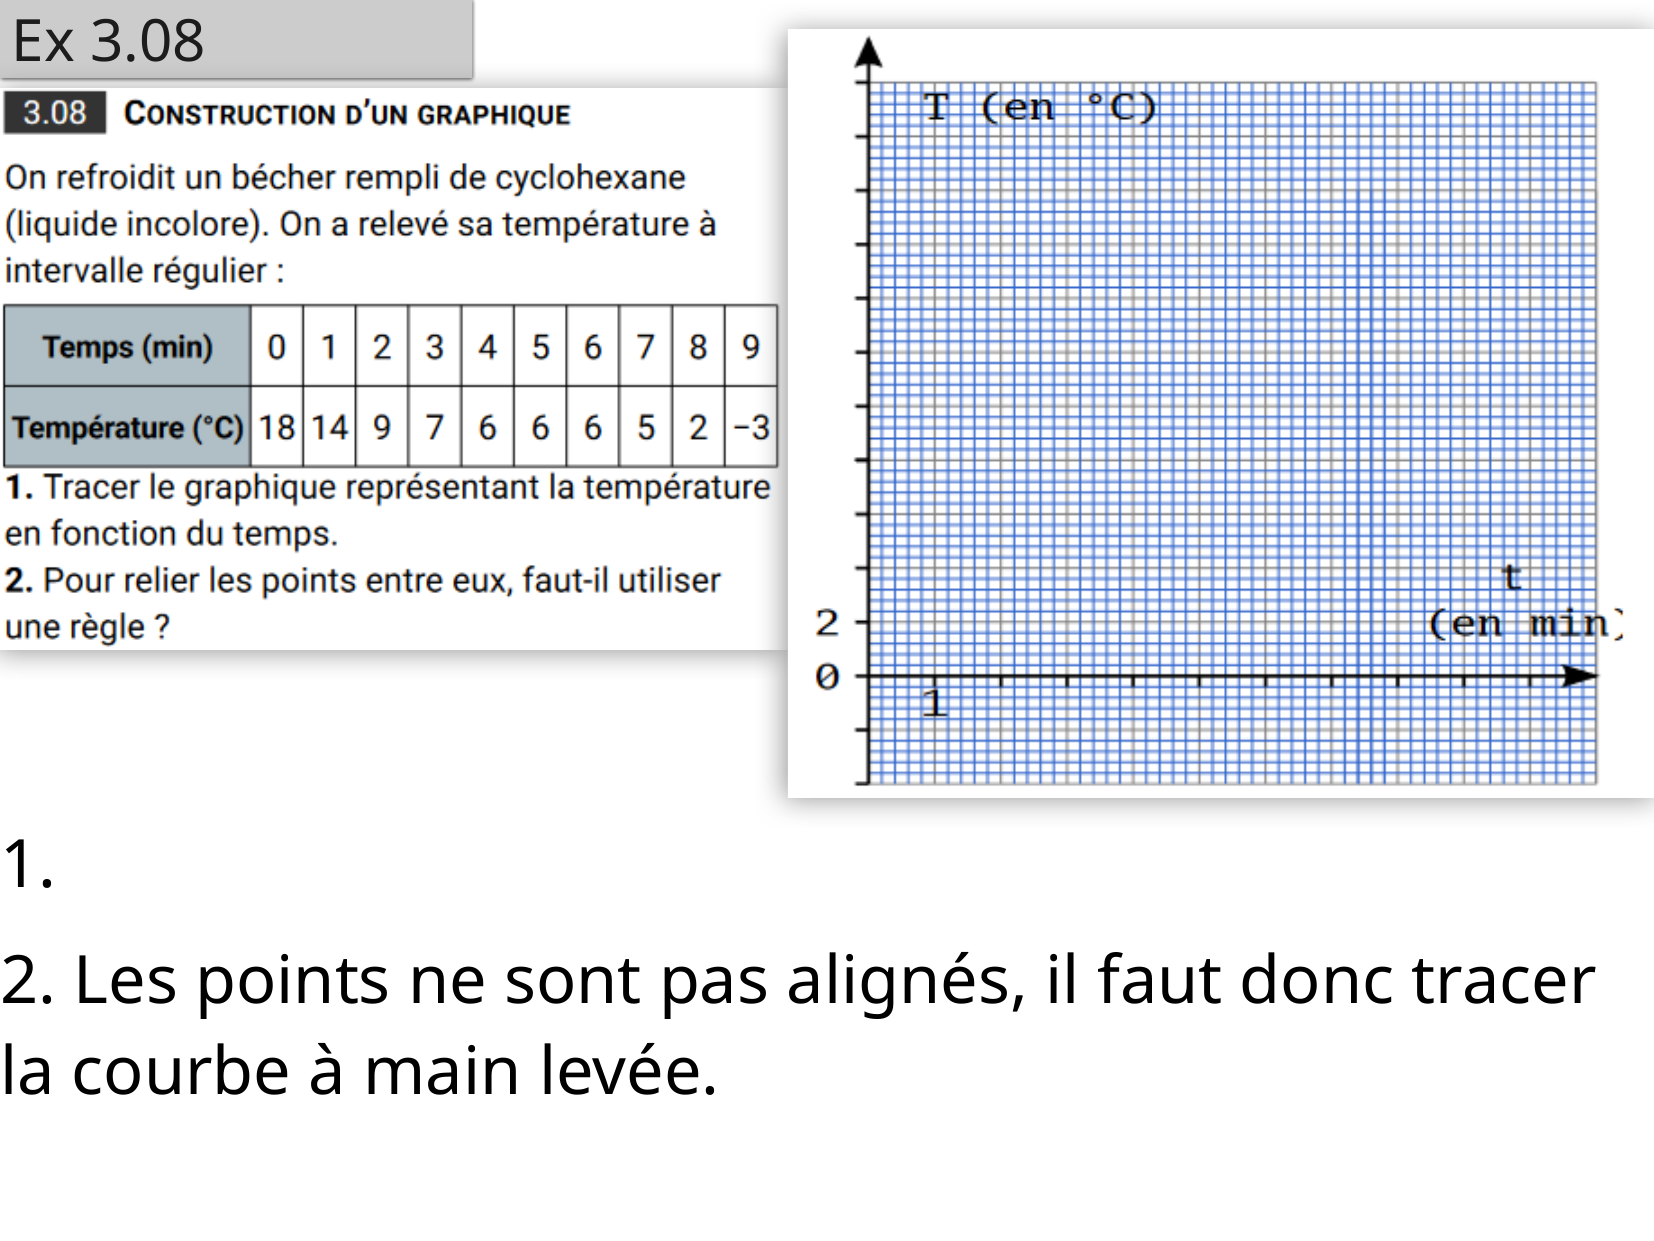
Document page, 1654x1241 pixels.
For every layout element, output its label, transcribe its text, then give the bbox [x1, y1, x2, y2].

picture [0, 88, 772, 650]
title Ex 3.08 [0, 0, 473, 73]
picture [787, 29, 1654, 798]
list 1. 2. Les points ne sont pas alignés, il faut donc tracer la courbe à main levée. [0, 670, 1654, 1241]
